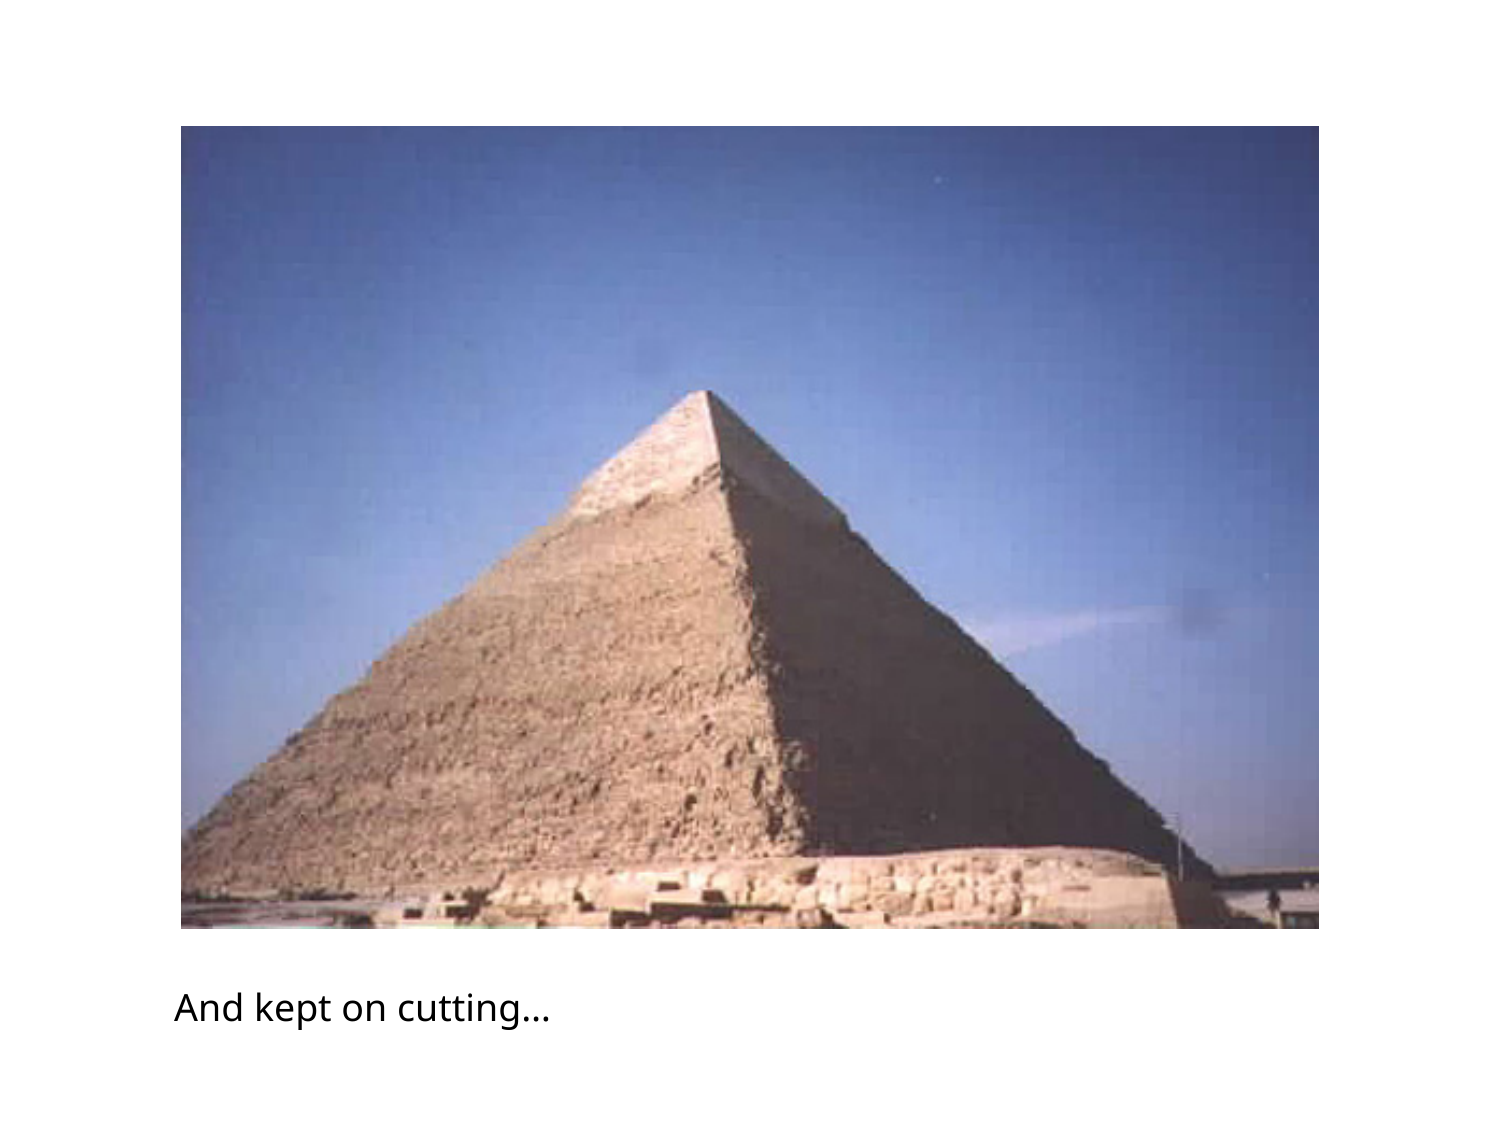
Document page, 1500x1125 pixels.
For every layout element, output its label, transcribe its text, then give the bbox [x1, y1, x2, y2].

text_box And kept on cutting… [159, 976, 998, 1037]
picture [181, 126, 1319, 929]
